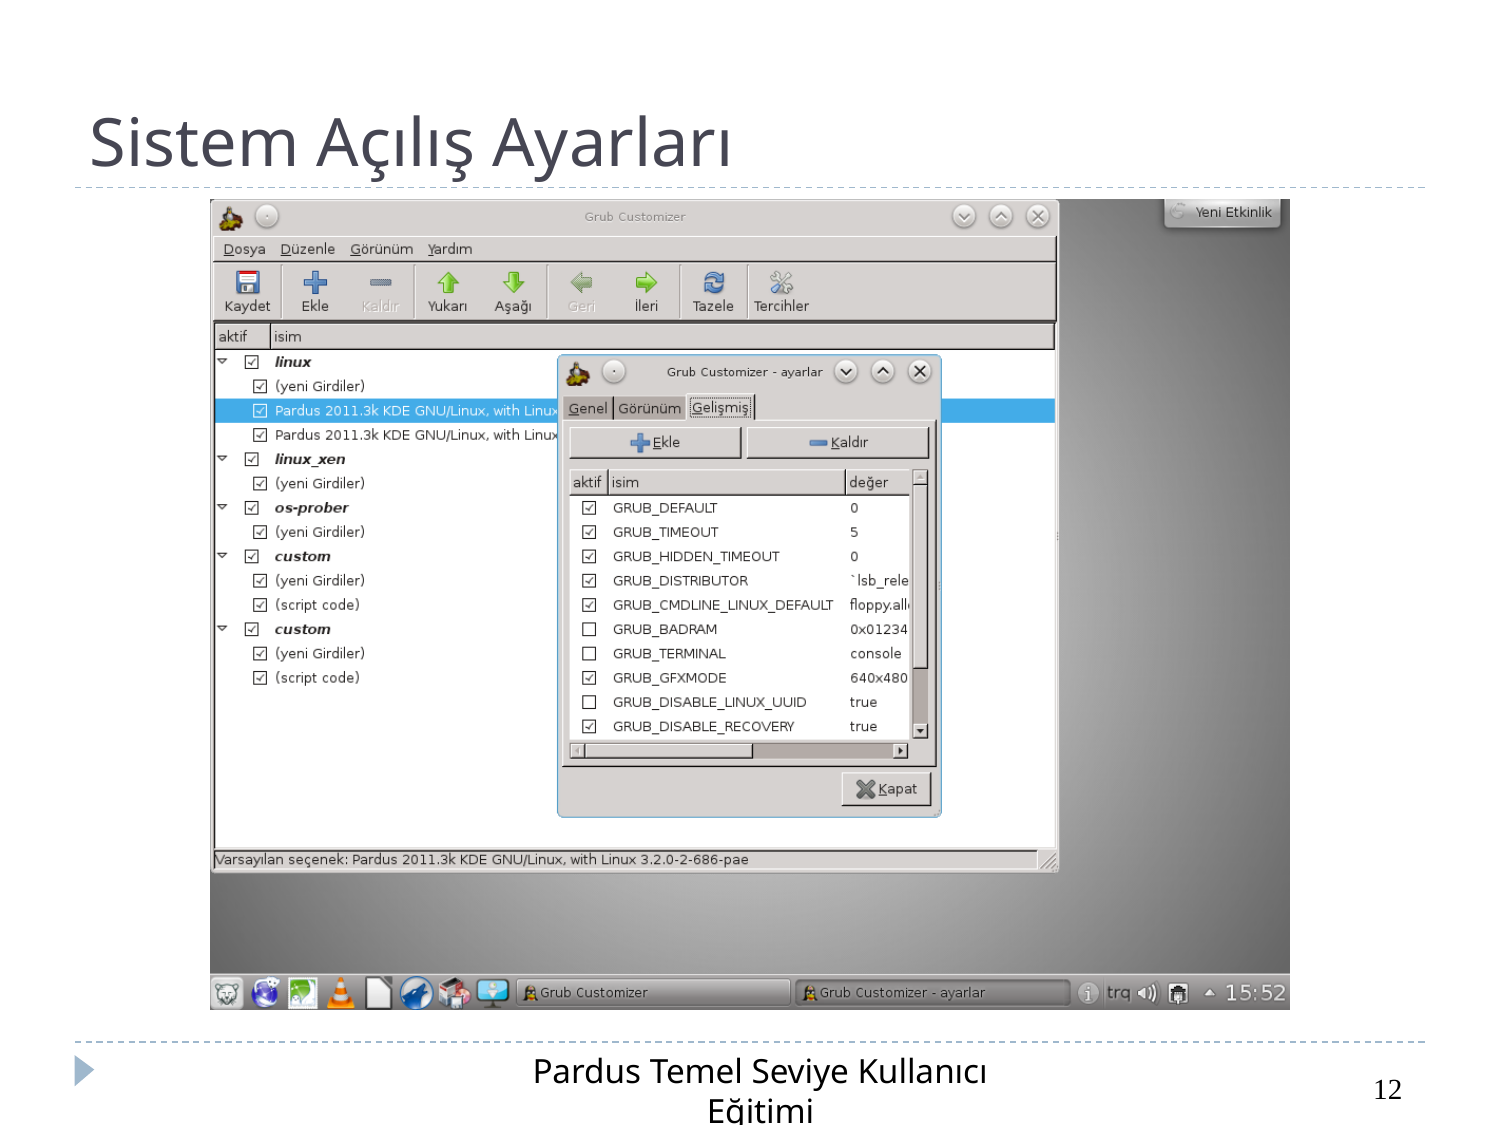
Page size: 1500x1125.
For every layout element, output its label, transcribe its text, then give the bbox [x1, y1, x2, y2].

title Sistem Açılış Ayarları [75, 24, 1425, 188]
picture [210, 199, 1290, 1010]
